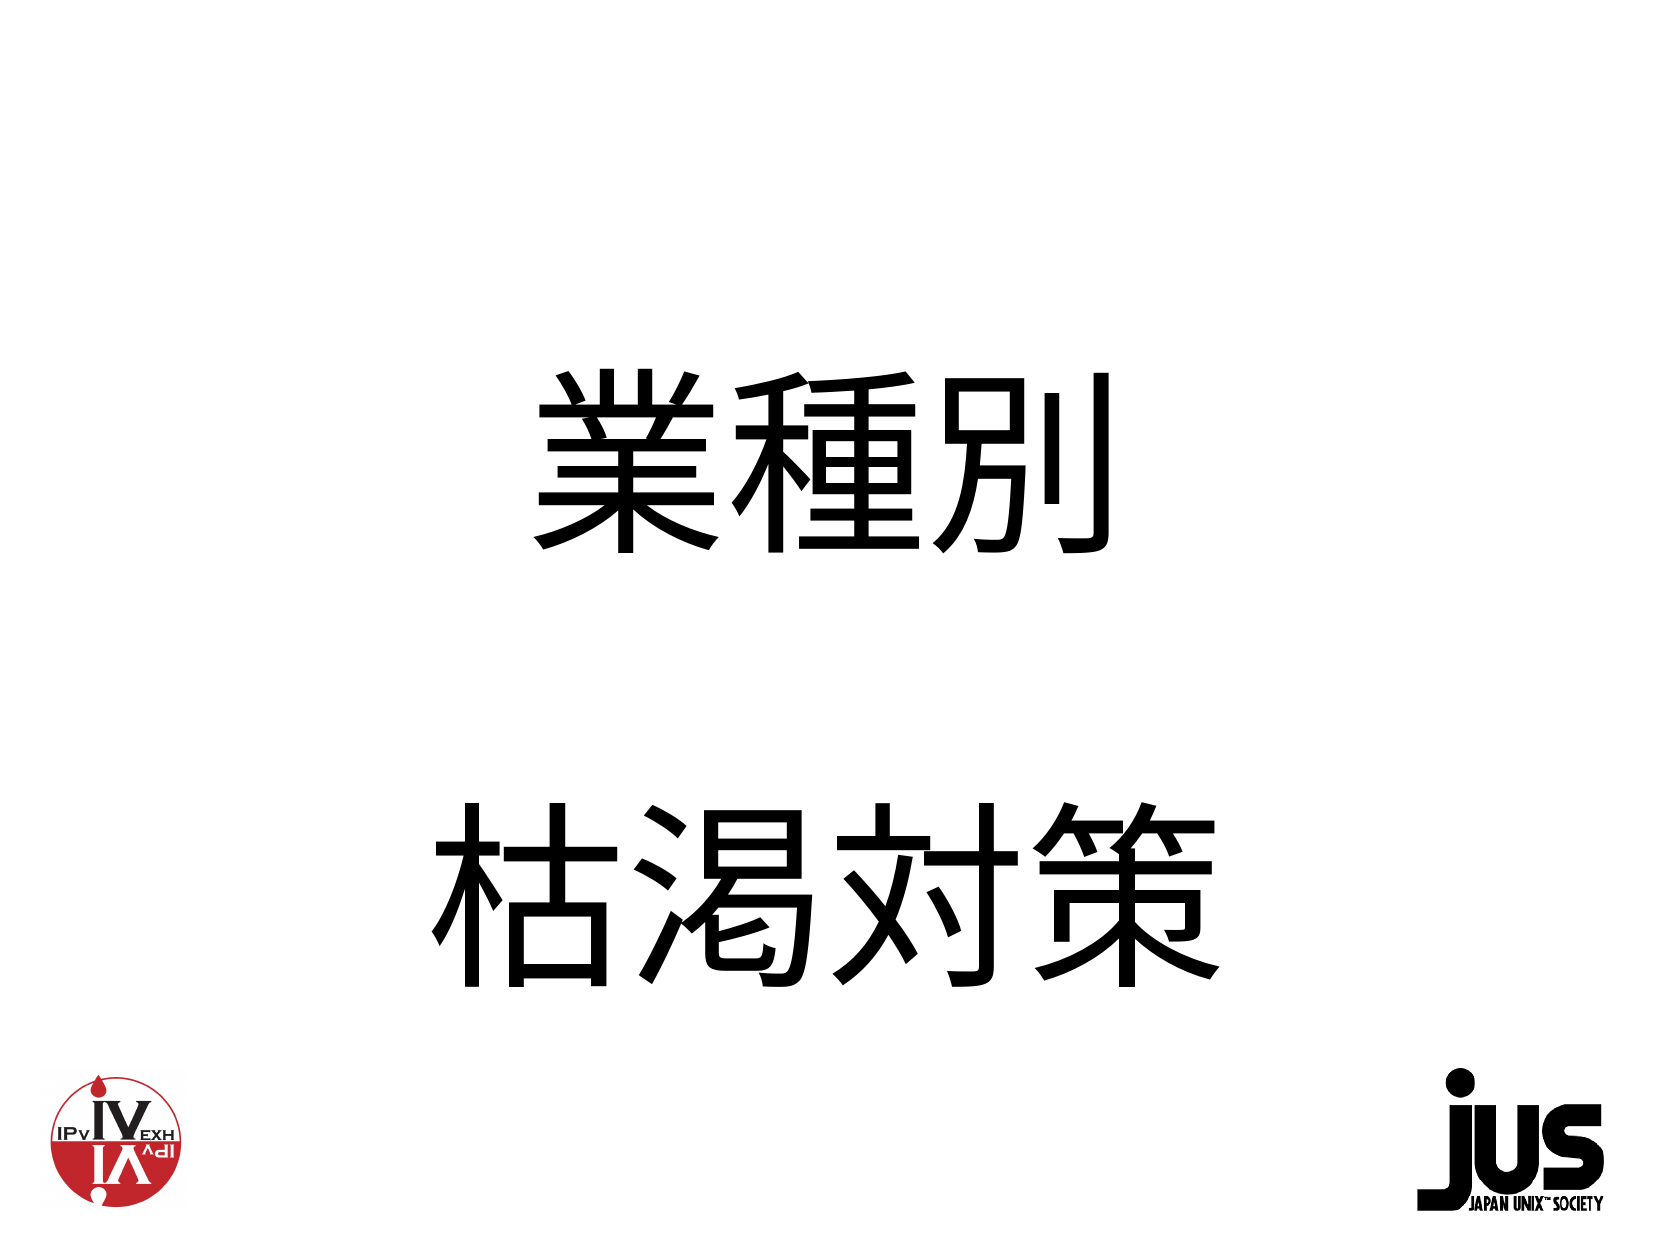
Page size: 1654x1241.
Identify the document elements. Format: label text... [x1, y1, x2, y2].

picture [41, 1068, 190, 1210]
picture [1417, 1068, 1604, 1211]
subtitle 業種別 枯渇対策 [82, 88, 1571, 1102]
